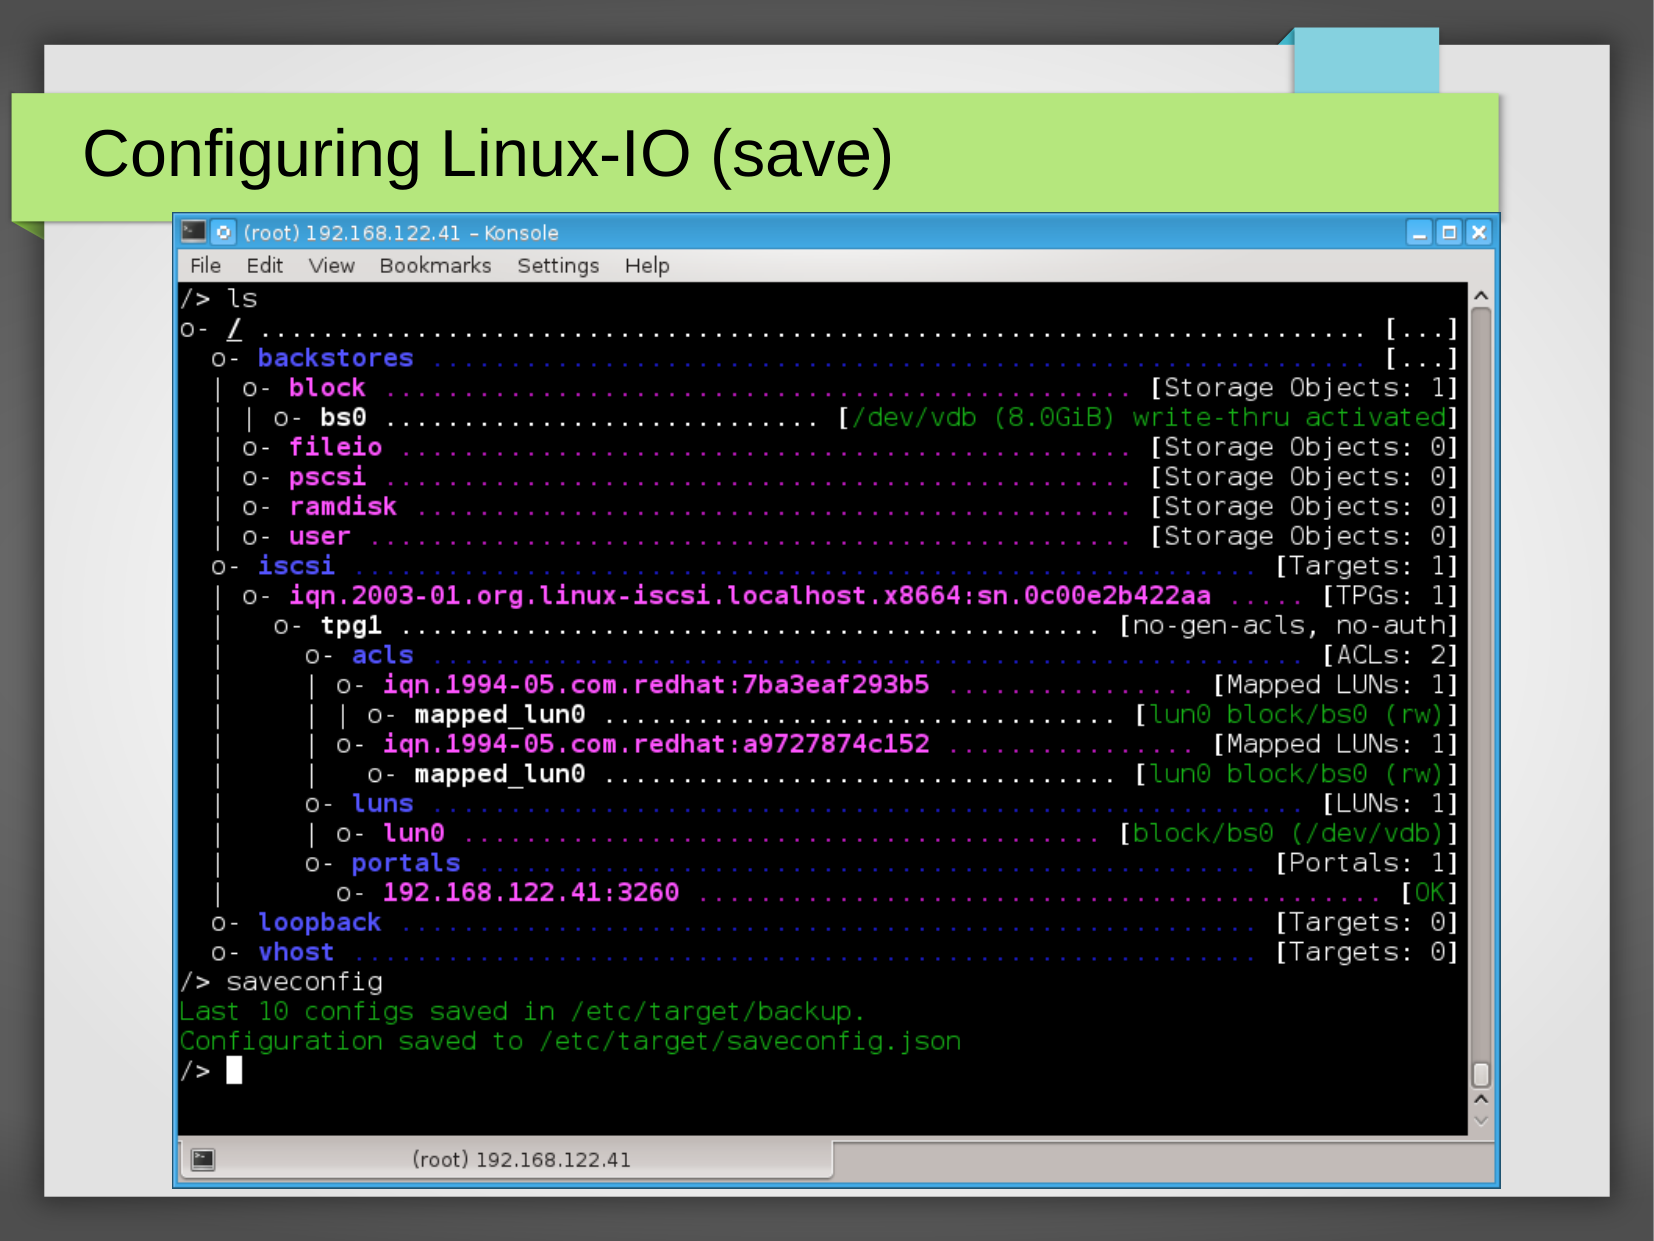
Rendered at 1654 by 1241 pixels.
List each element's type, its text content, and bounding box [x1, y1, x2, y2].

picture [0, 0, 1654, 1241]
title Configuring Linux-IO (save) [82, 94, 1264, 213]
